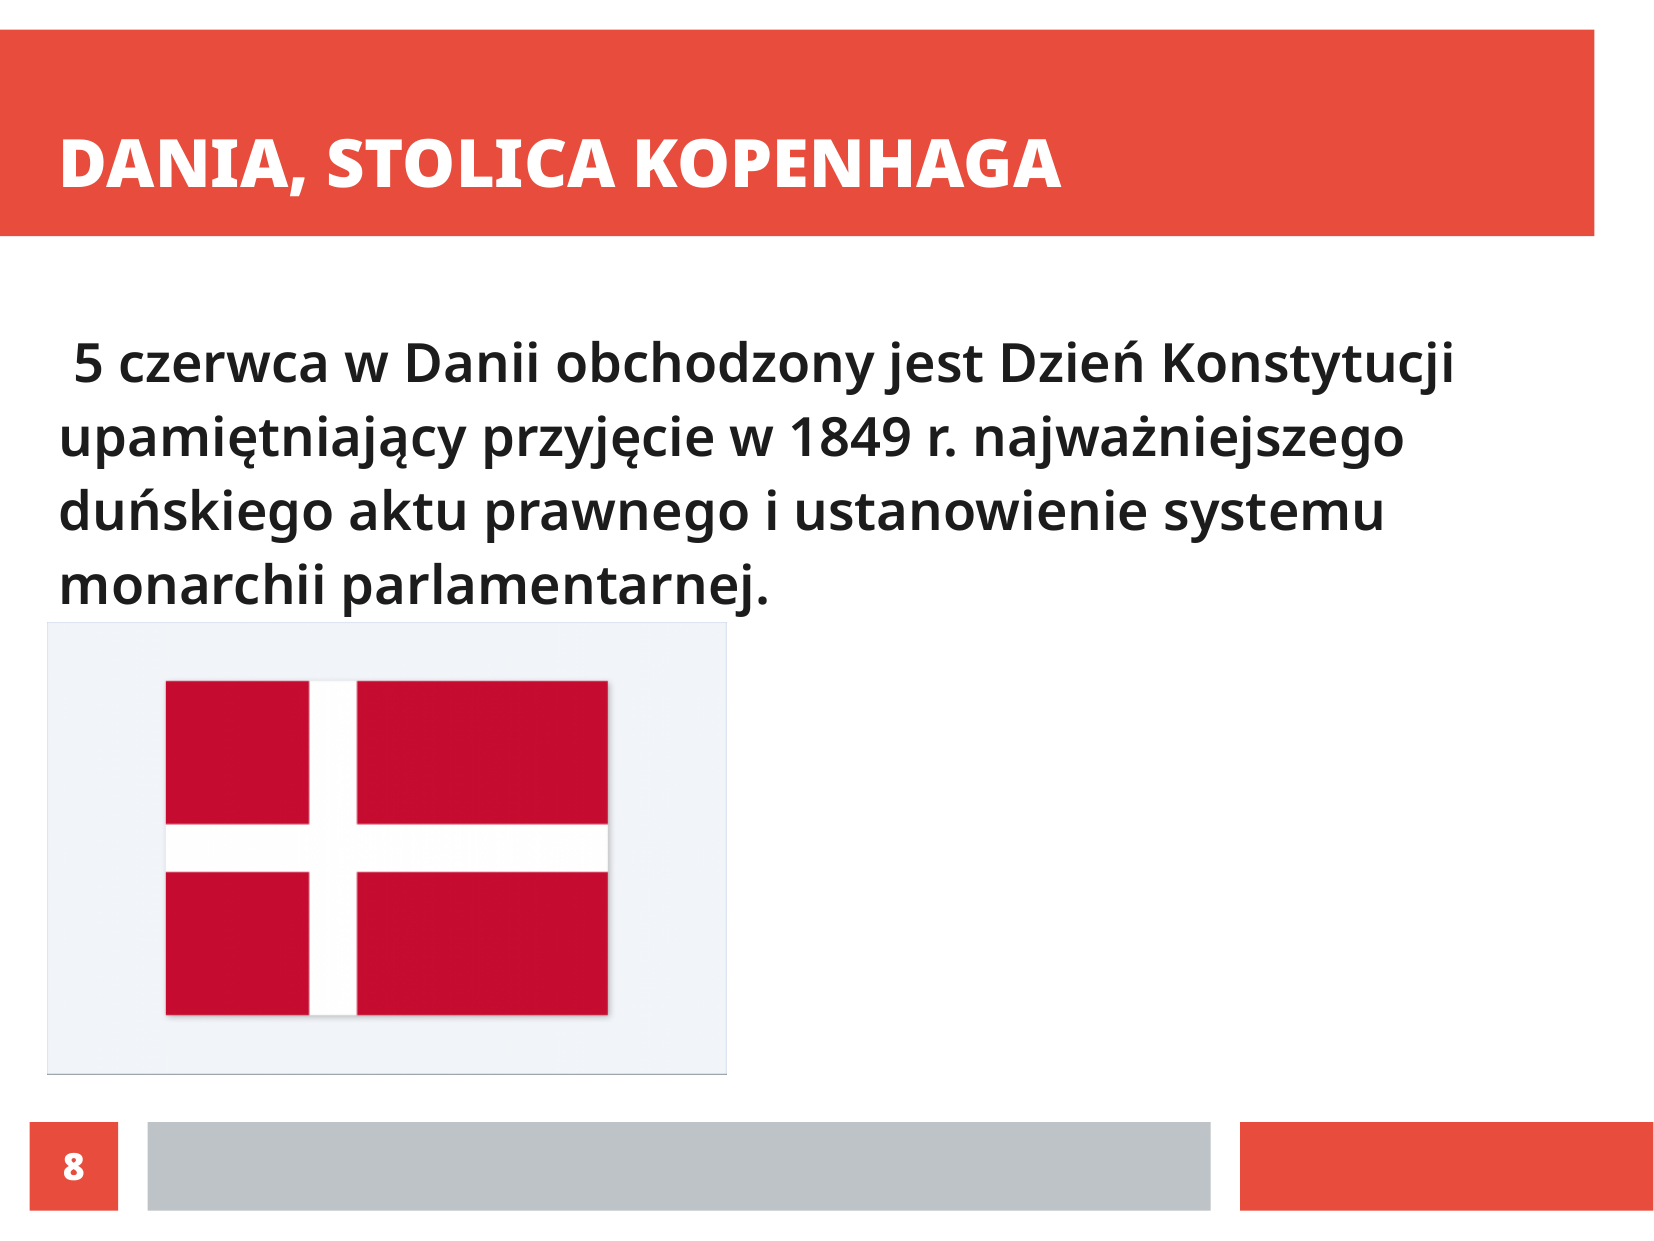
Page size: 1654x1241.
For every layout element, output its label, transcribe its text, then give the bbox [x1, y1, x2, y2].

title DANIA, STOLICA KOPENHAGA [59, 59, 1595, 207]
picture [47, 622, 727, 1075]
list 5 czerwca w Danii obchodzony jest Dzień Konstytucji upamiętniający przyjęcie w 1849 r. najważniejszego duńskiego aktu prawnego i ustanowienie systemu monarchii parlamentarnej. [59, 324, 1565, 1093]
